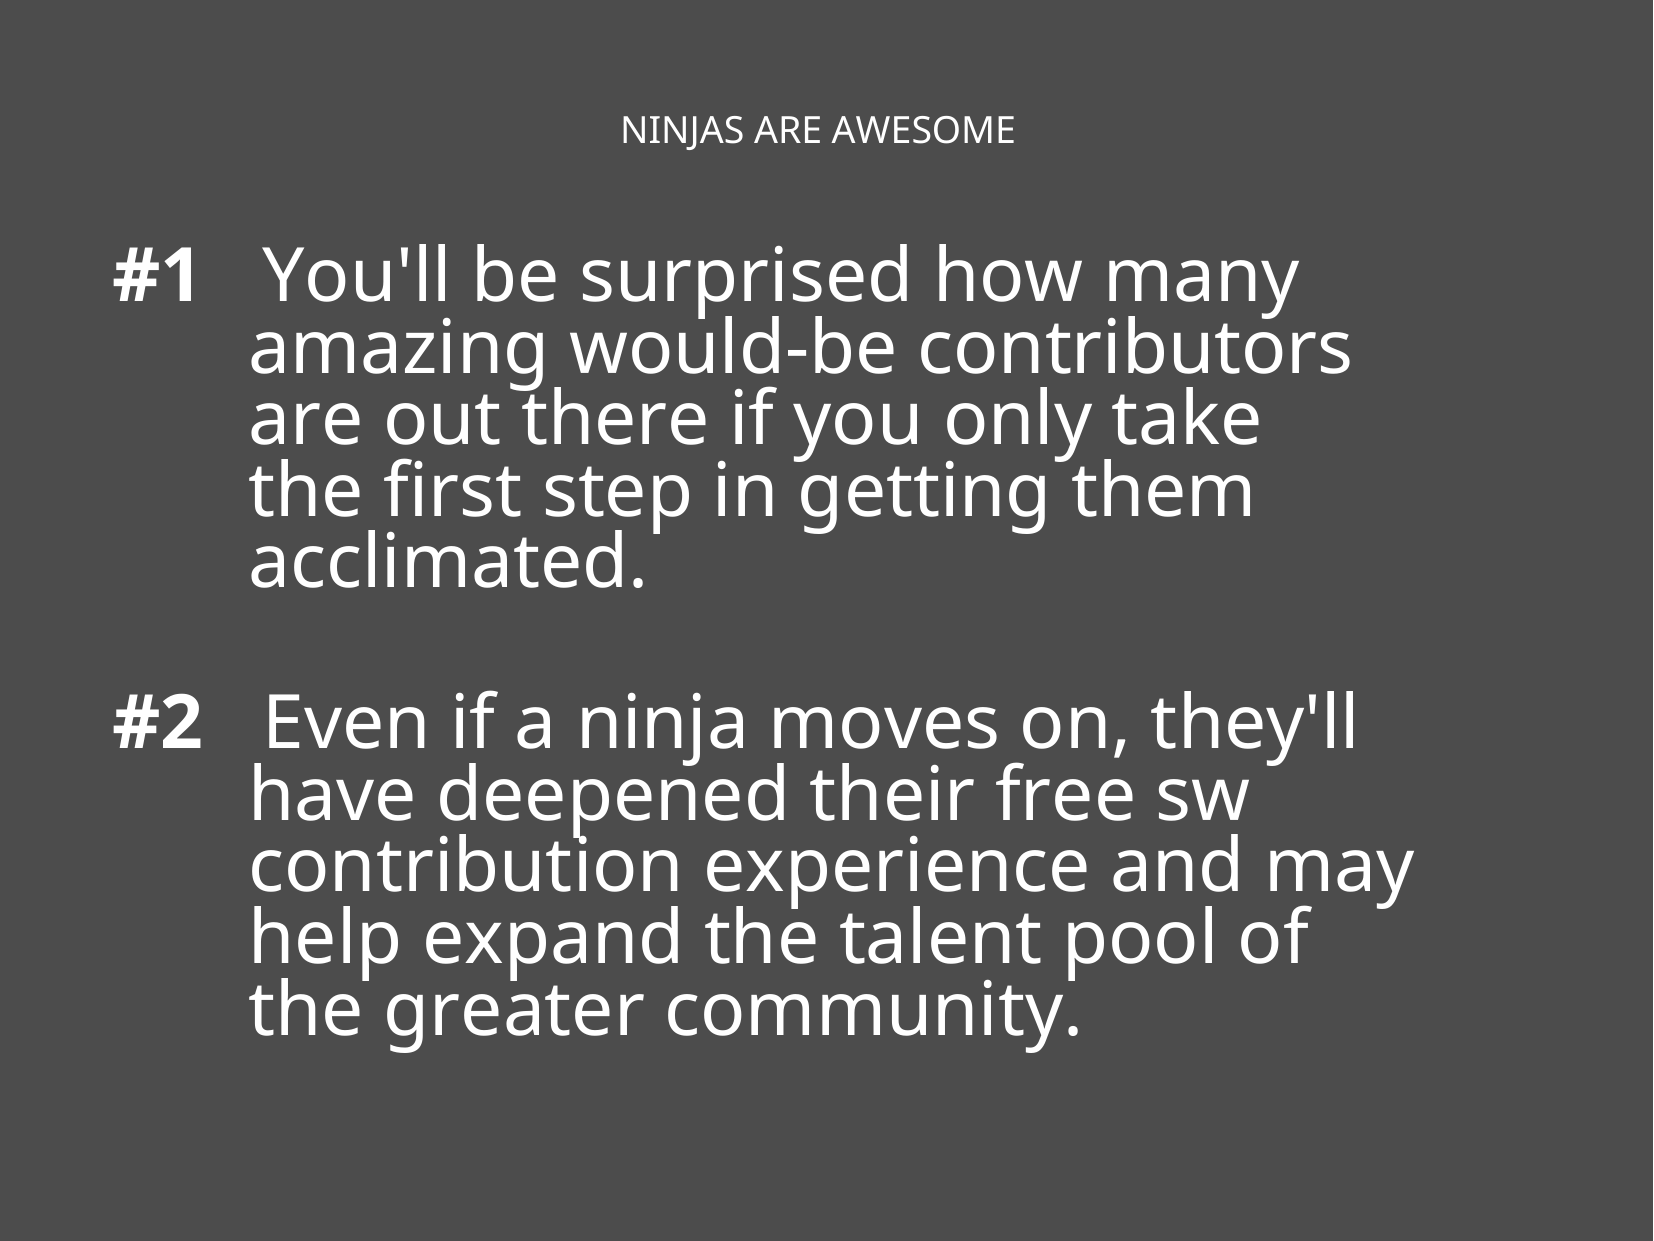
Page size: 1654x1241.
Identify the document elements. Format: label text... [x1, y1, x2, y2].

title NINJAS ARE AWESOME [112, 86, 1524, 178]
title #1 You'll be surprised how many amazing would-be contributors are out there if you only take the first step in getting them acclimated. [112, 206, 1524, 653]
title #2 Even if a ninja moves on, they'll have deepened their free sw contribution experience and may help expand the talent pool of the greater community. [112, 653, 1598, 1159]
